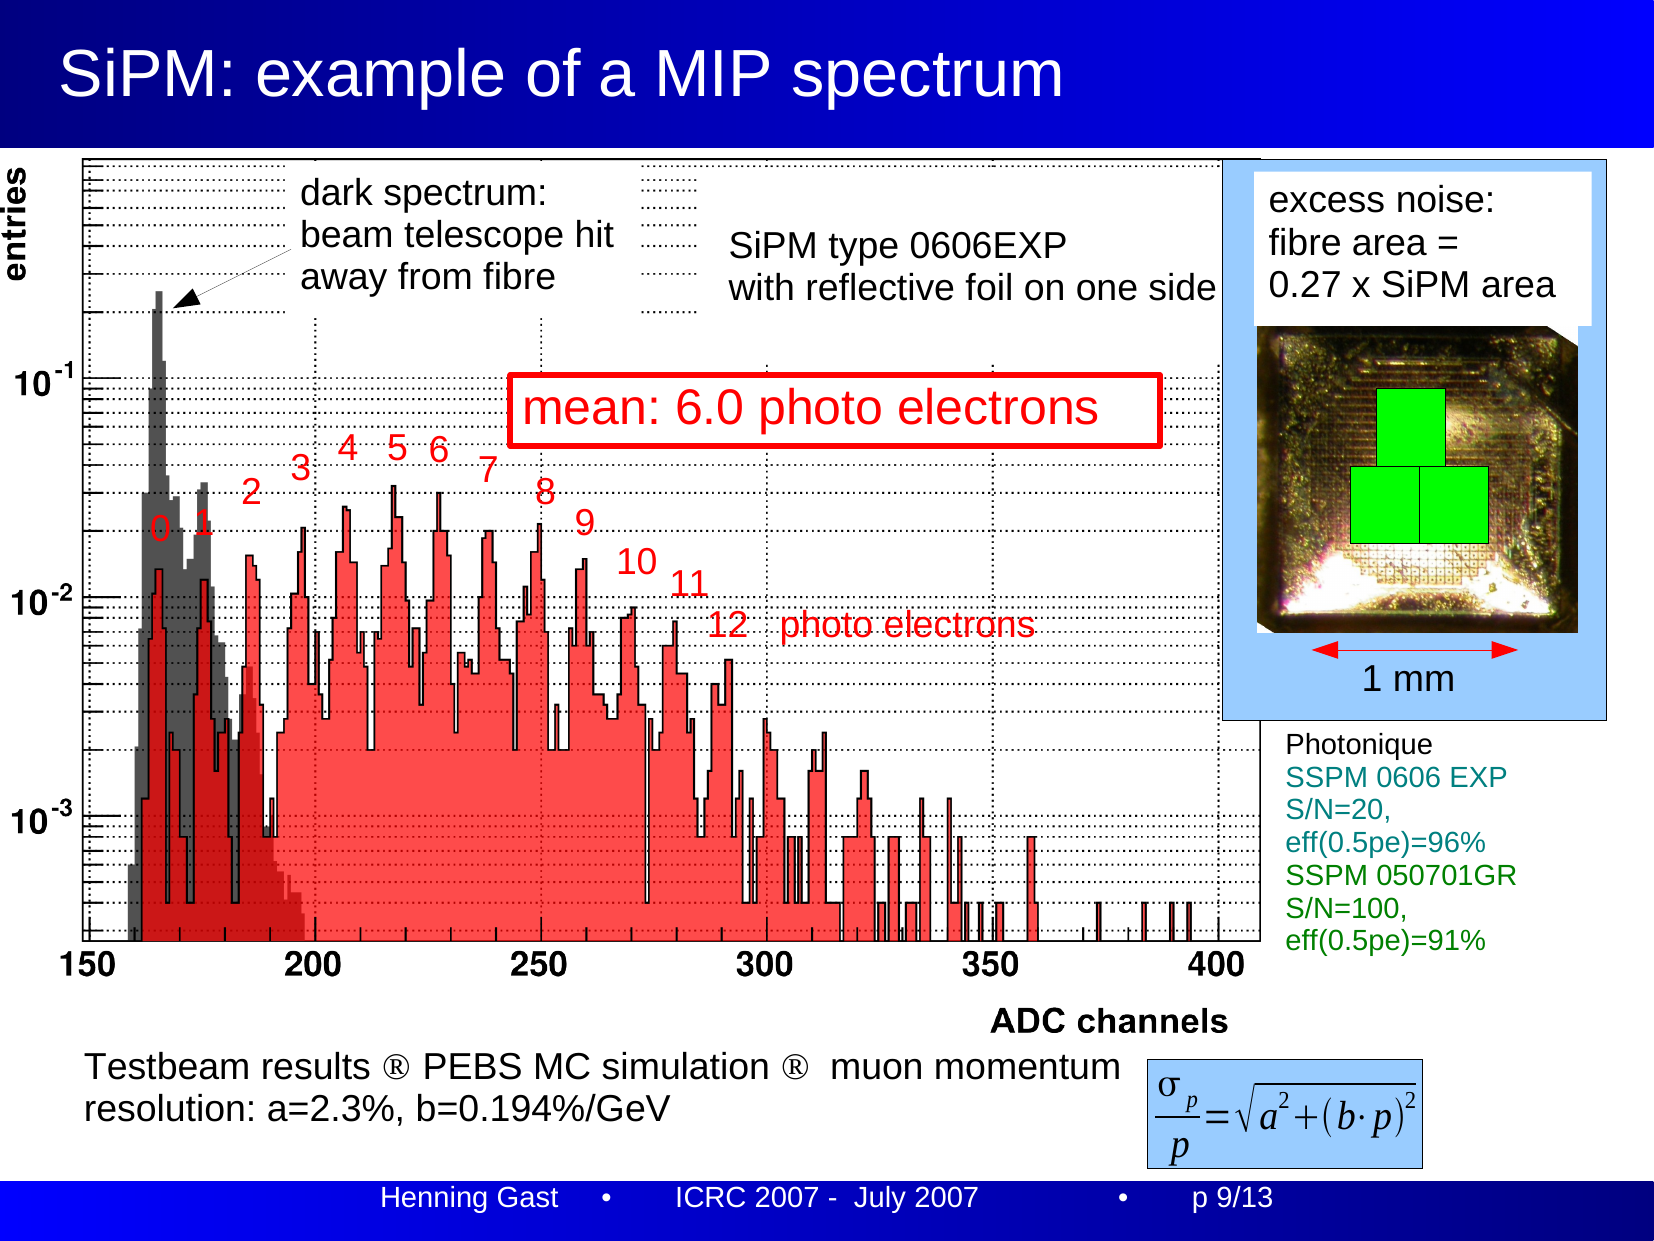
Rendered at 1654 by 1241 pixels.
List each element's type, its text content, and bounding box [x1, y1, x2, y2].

text_box 3 [275, 438, 335, 500]
text_box dark spectrum: beam telescope hit away from fibre [285, 163, 640, 319]
text_box excess noise: fibre area = 0.27 x SiPM area [1254, 171, 1592, 326]
text_box 2 [226, 462, 286, 525]
chart [1147, 1059, 1423, 1169]
text_box 5 [382, 419, 432, 481]
text_box 1 mm [1346, 649, 1495, 712]
text_box 8 [520, 462, 580, 525]
text_box 10 [601, 533, 698, 595]
text_box 7 [463, 440, 523, 502]
text_box Testbeam results ® PEBS MC simulation ® muon momentum resolution: a=2.3%, b=0.194%/GeV [69, 1038, 1232, 1149]
text_box 0 [135, 500, 195, 562]
text_box 9 [559, 494, 619, 556]
text_box 4 [322, 419, 382, 481]
title SiPM: example of a MIP spectrum [0, 0, 1654, 148]
picture [1257, 326, 1578, 633]
text_box 12 photo electrons [692, 596, 1076, 658]
picture [0, 158, 1261, 1033]
text_box 11 [654, 555, 730, 617]
text_box [1222, 159, 1607, 721]
text_box mean: 6.0 photo electrons [510, 375, 1161, 447]
text_box 6 [413, 420, 473, 483]
text_box Photonique SSPM 0606 EXP S/N=20, eff(0.5pe)=96% SSPM 050701GR S/N=100, eff(0.5pe)=91% [1270, 720, 1613, 991]
text_box SiPM type 0606EXP with reflective foil on one side [697, 170, 1222, 363]
text_box 1 [178, 494, 238, 556]
